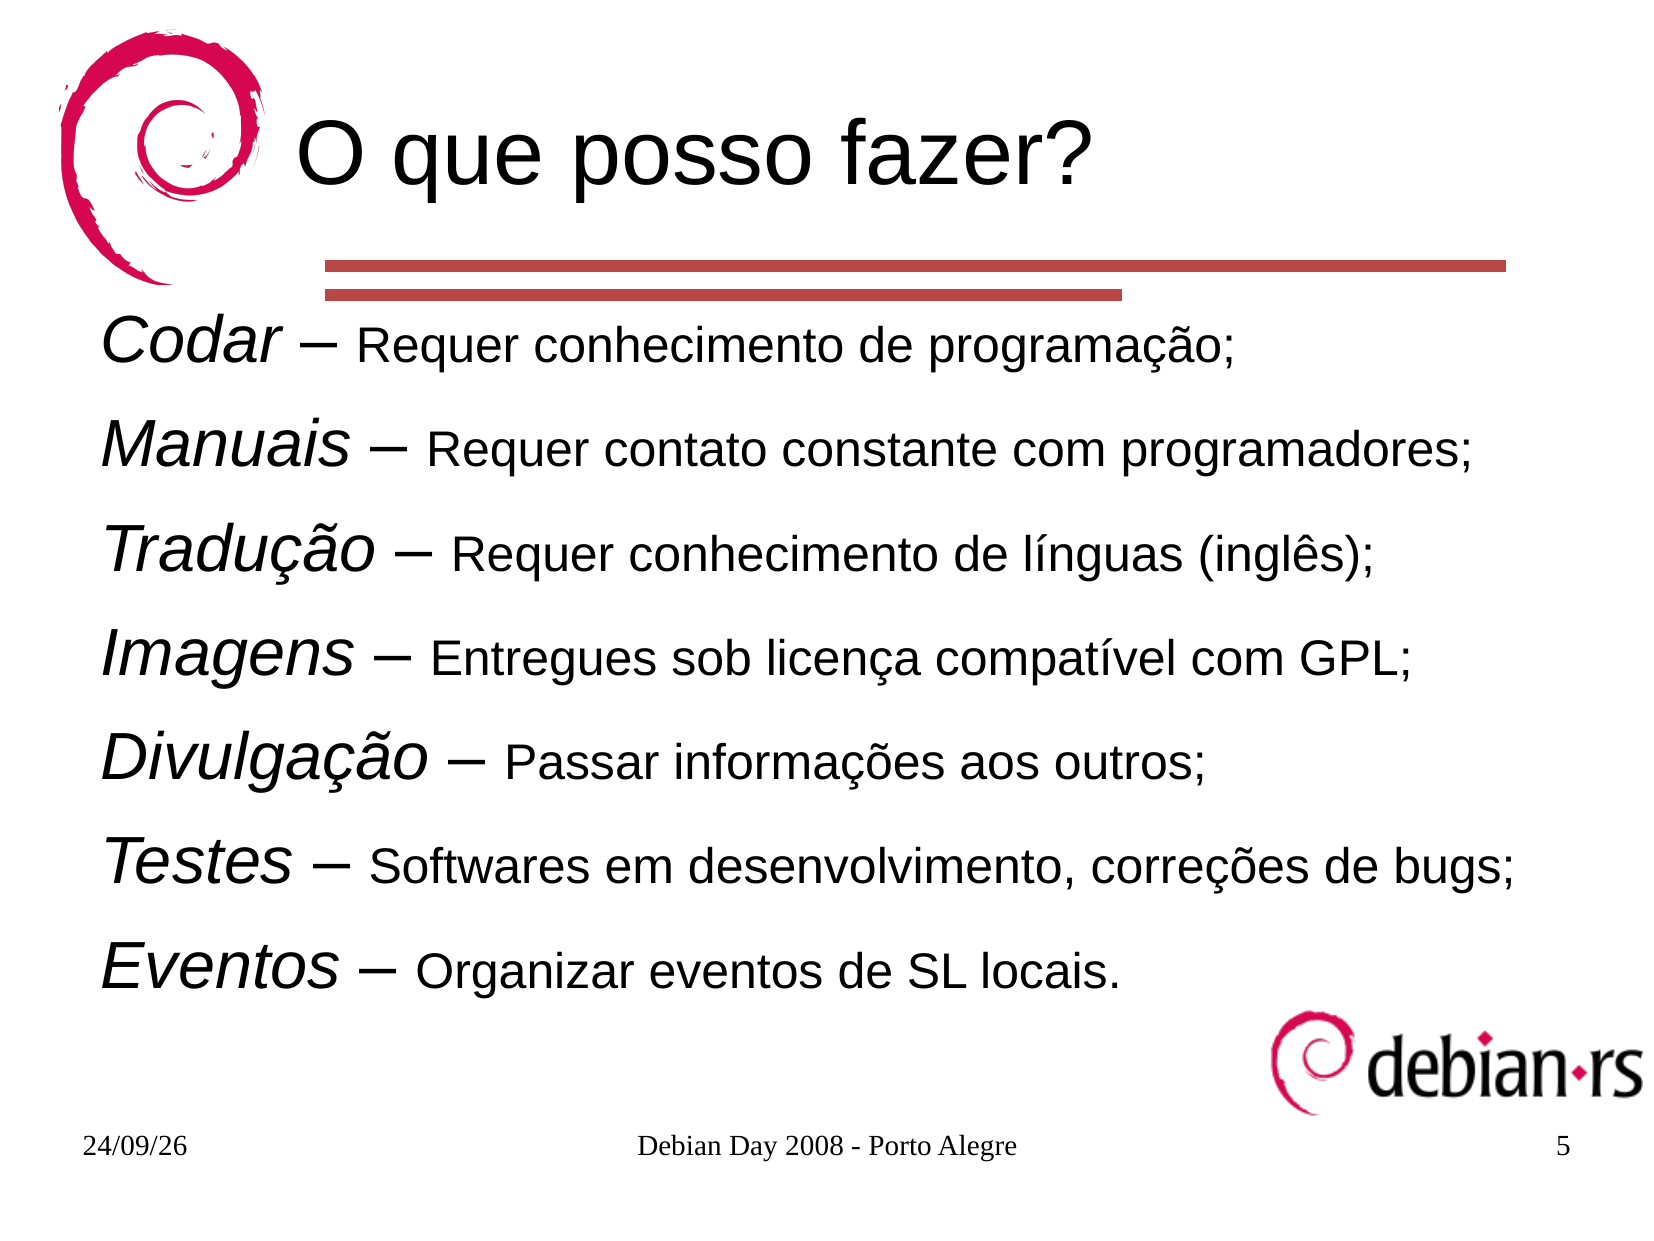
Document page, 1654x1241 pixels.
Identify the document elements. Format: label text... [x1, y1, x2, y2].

list Codar – Requer conhecimento de programação; Manuais – Requer contato constante com programadores; Tradução – Requer conhecimento de línguas (inglês); Imagens – Entregues sob licença compatível com GPL; Divulgação – Passar informações aos outros; Testes – Softwares em desenvolvimento, correções de bugs; Eventos – Organizar eventos de SL locais. [82, 302, 1625, 1106]
title O que posso fazer? [295, 56, 1571, 250]
picture [59, 29, 265, 285]
picture [1262, 1006, 1654, 1122]
